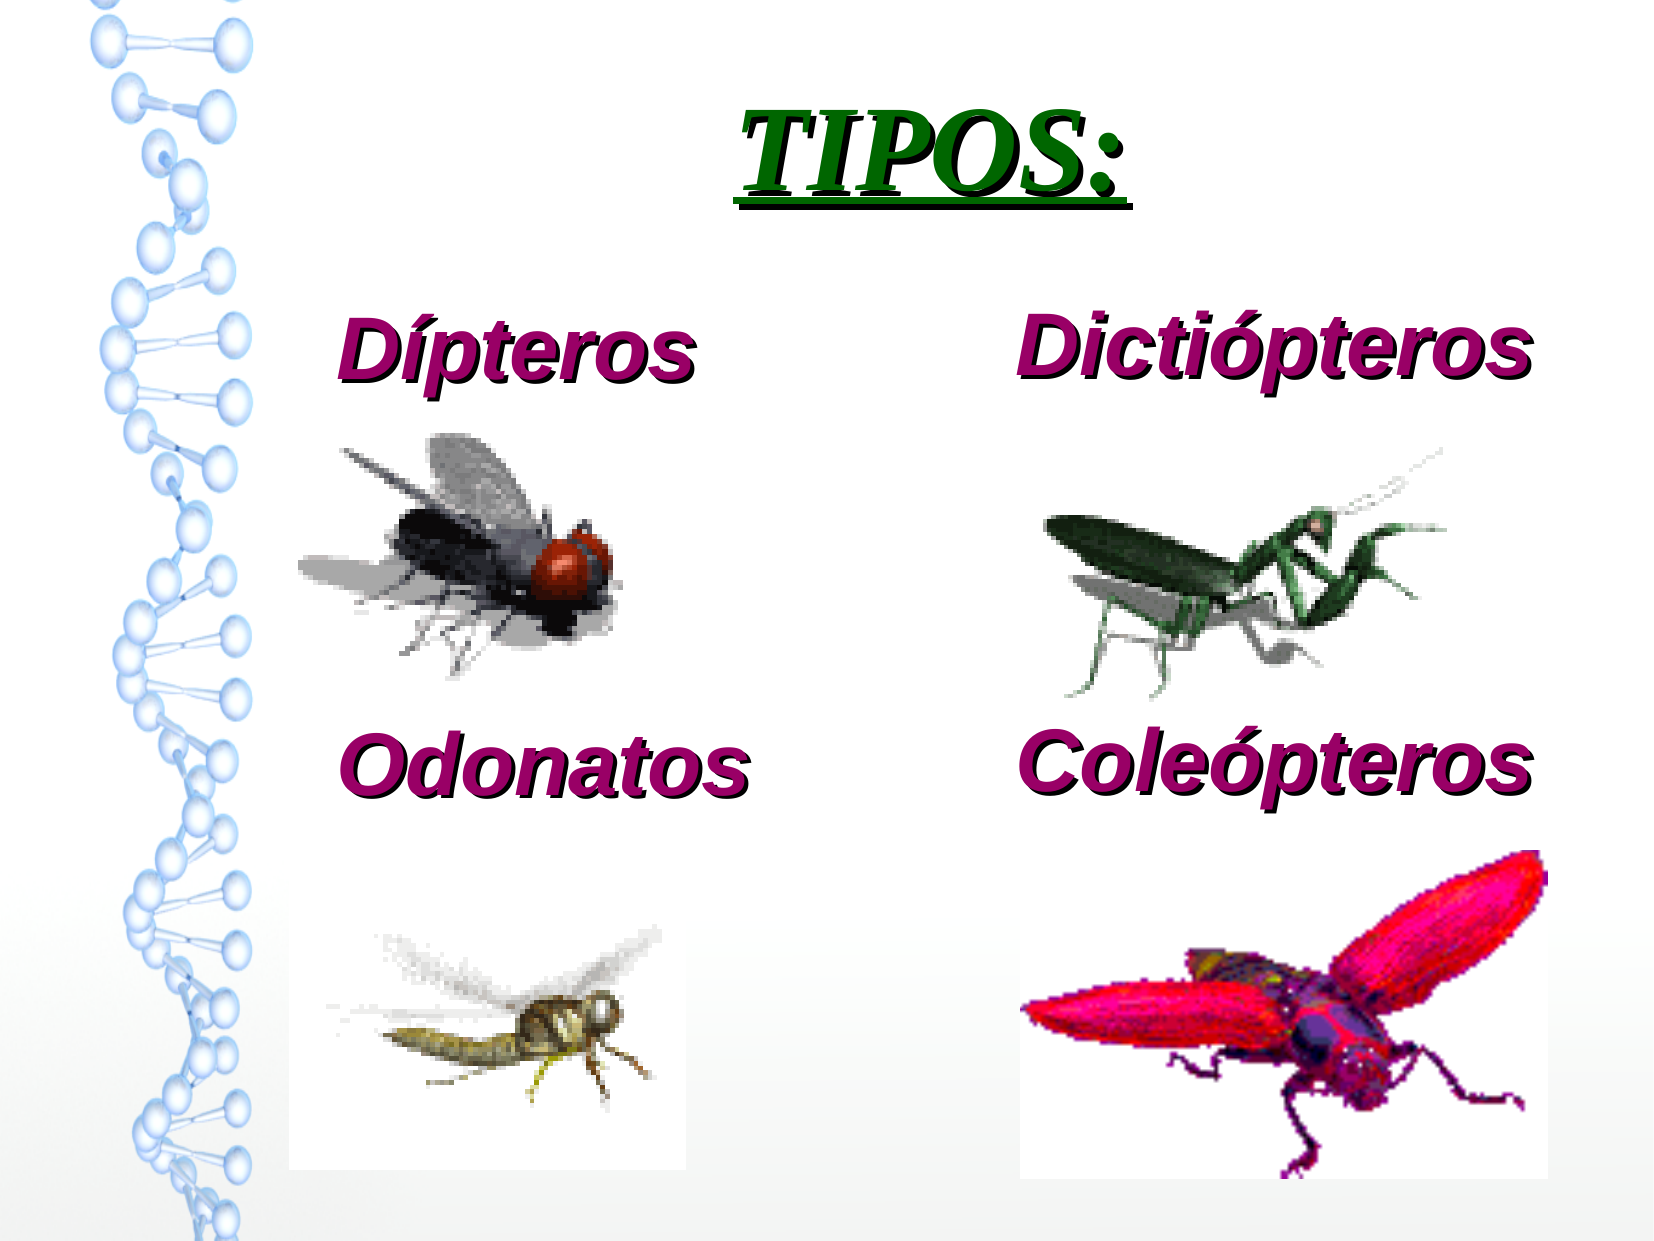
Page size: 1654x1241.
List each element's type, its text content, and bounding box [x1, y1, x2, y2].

list Dípteros Odonatos [265, 299, 915, 1019]
list Dictiópteros Coleópteros [944, 295, 1594, 1015]
picture [0, 0, 1654, 1241]
title TIPOS: [265, 47, 1595, 252]
